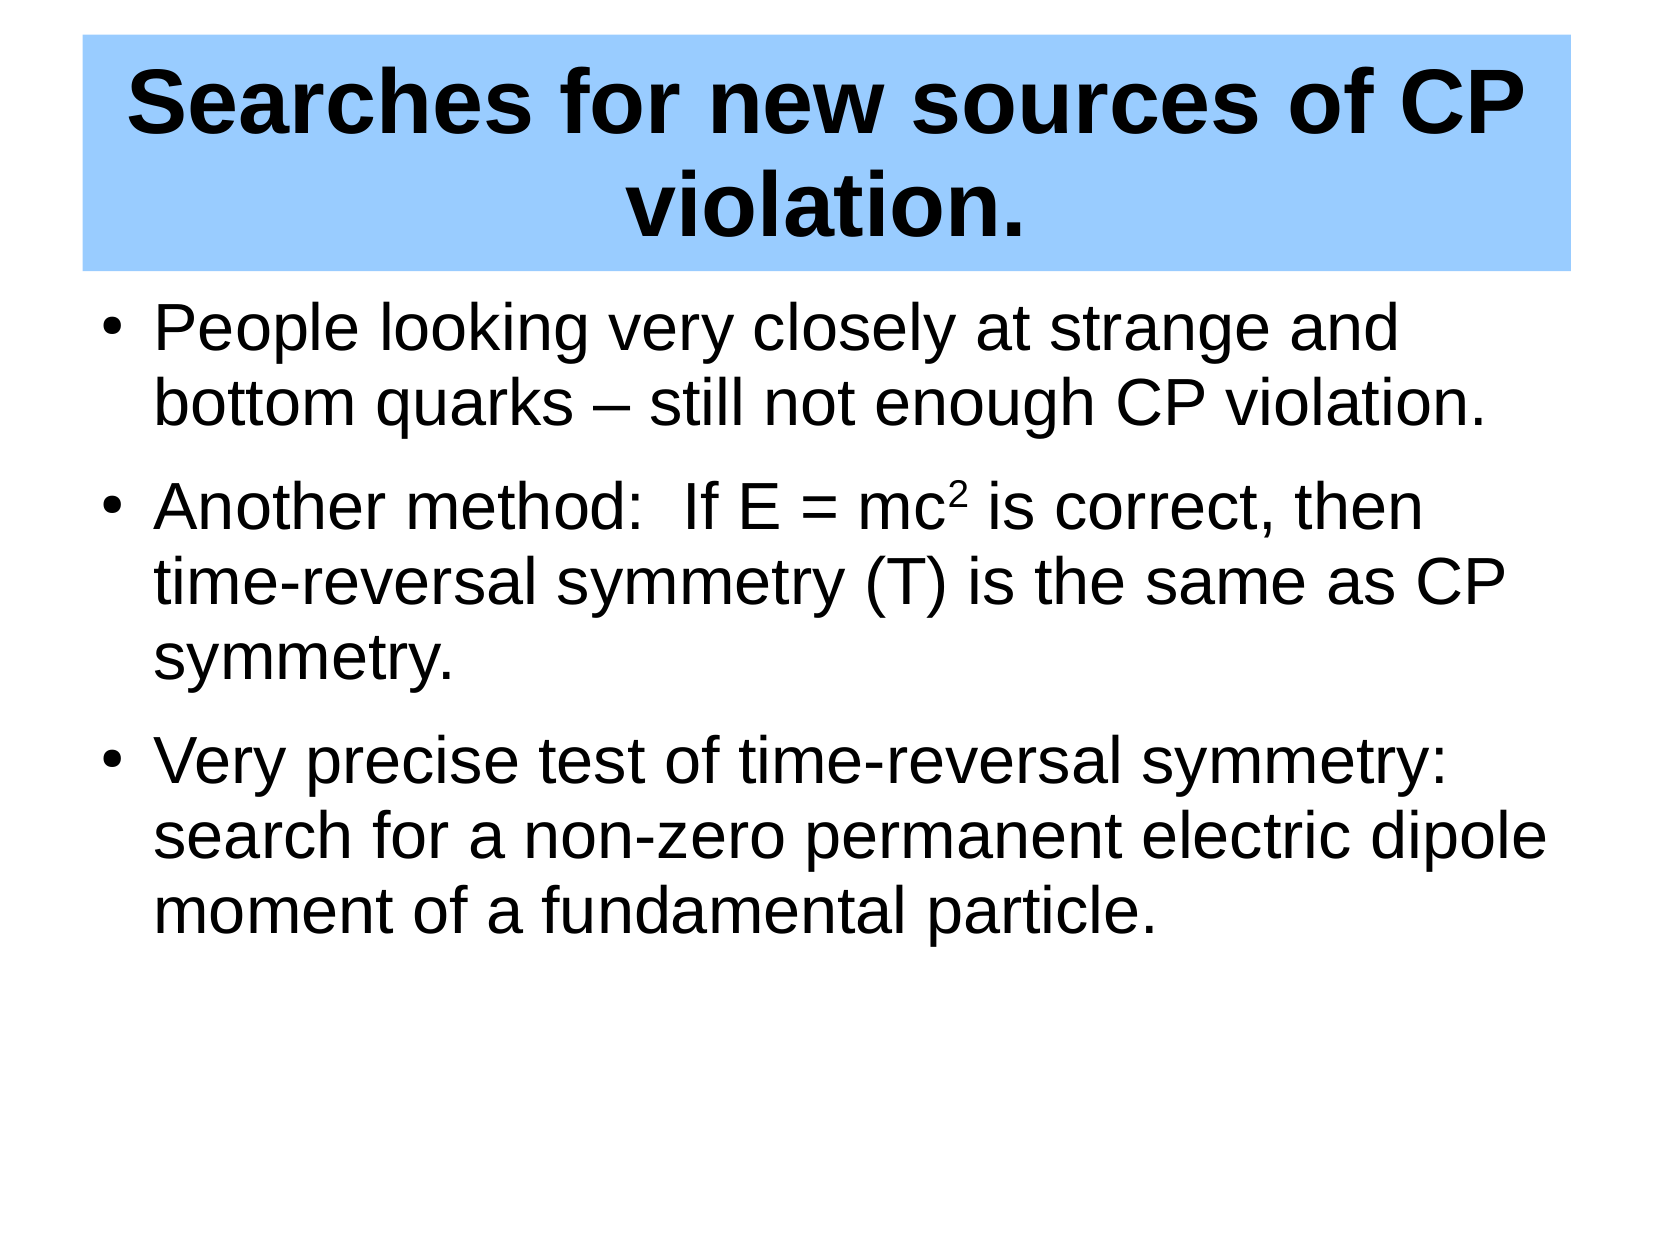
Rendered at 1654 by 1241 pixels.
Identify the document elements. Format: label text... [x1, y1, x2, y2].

list People looking very closely at strange and bottom quarks – still not enough CP violation. Another method: If E = mc2 is correct, then time-reversal symmetry (T) is the same as CP symmetry. Very precise test of time-reversal symmetry: search for a non-zero permanent electric dipole moment of a fundamental particle. [82, 290, 1571, 1094]
title Searches for new sources of CP violation. [82, 34, 1571, 272]
